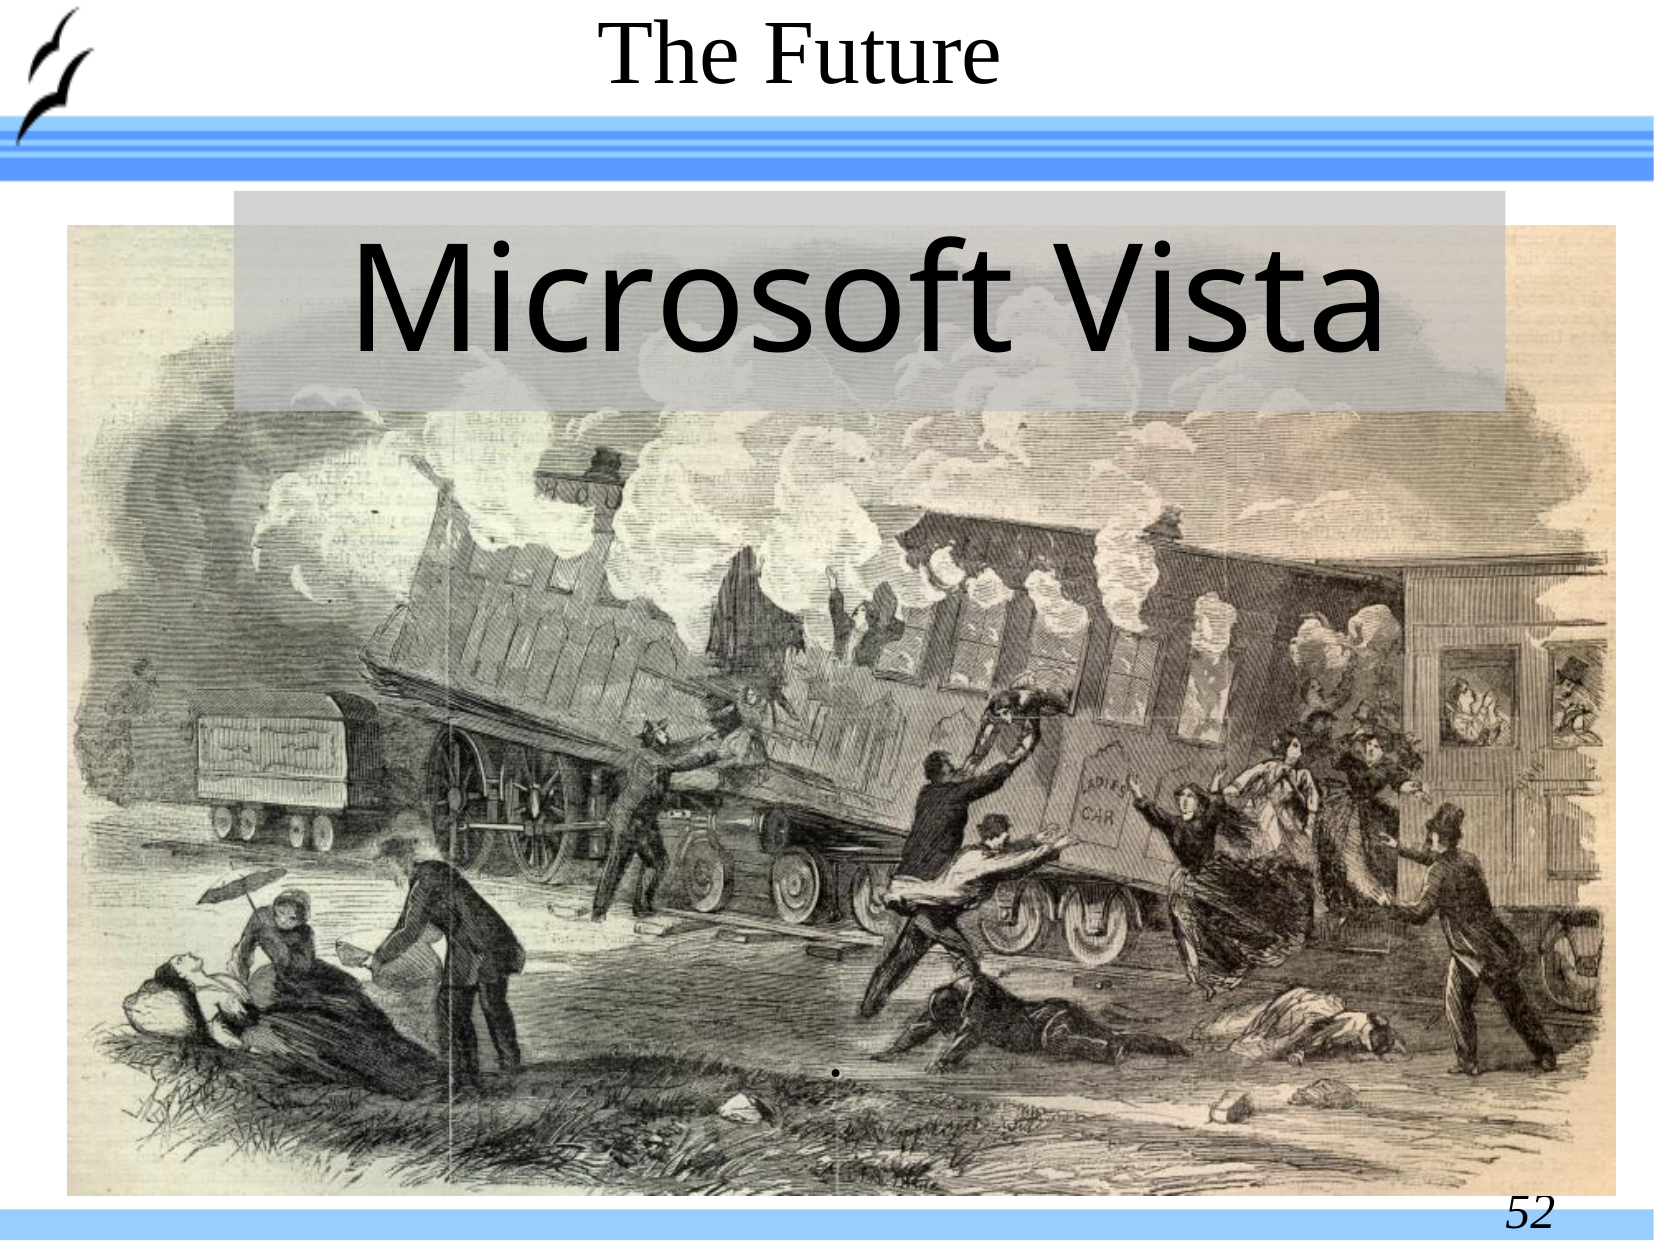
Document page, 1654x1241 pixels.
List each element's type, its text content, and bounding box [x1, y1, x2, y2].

picture [67, 225, 1616, 1196]
text_box Microsoft Vista [233, 190, 1506, 412]
picture [0, 0, 1654, 188]
title The Future [94, 0, 1507, 117]
list . [120, 1016, 1533, 1195]
